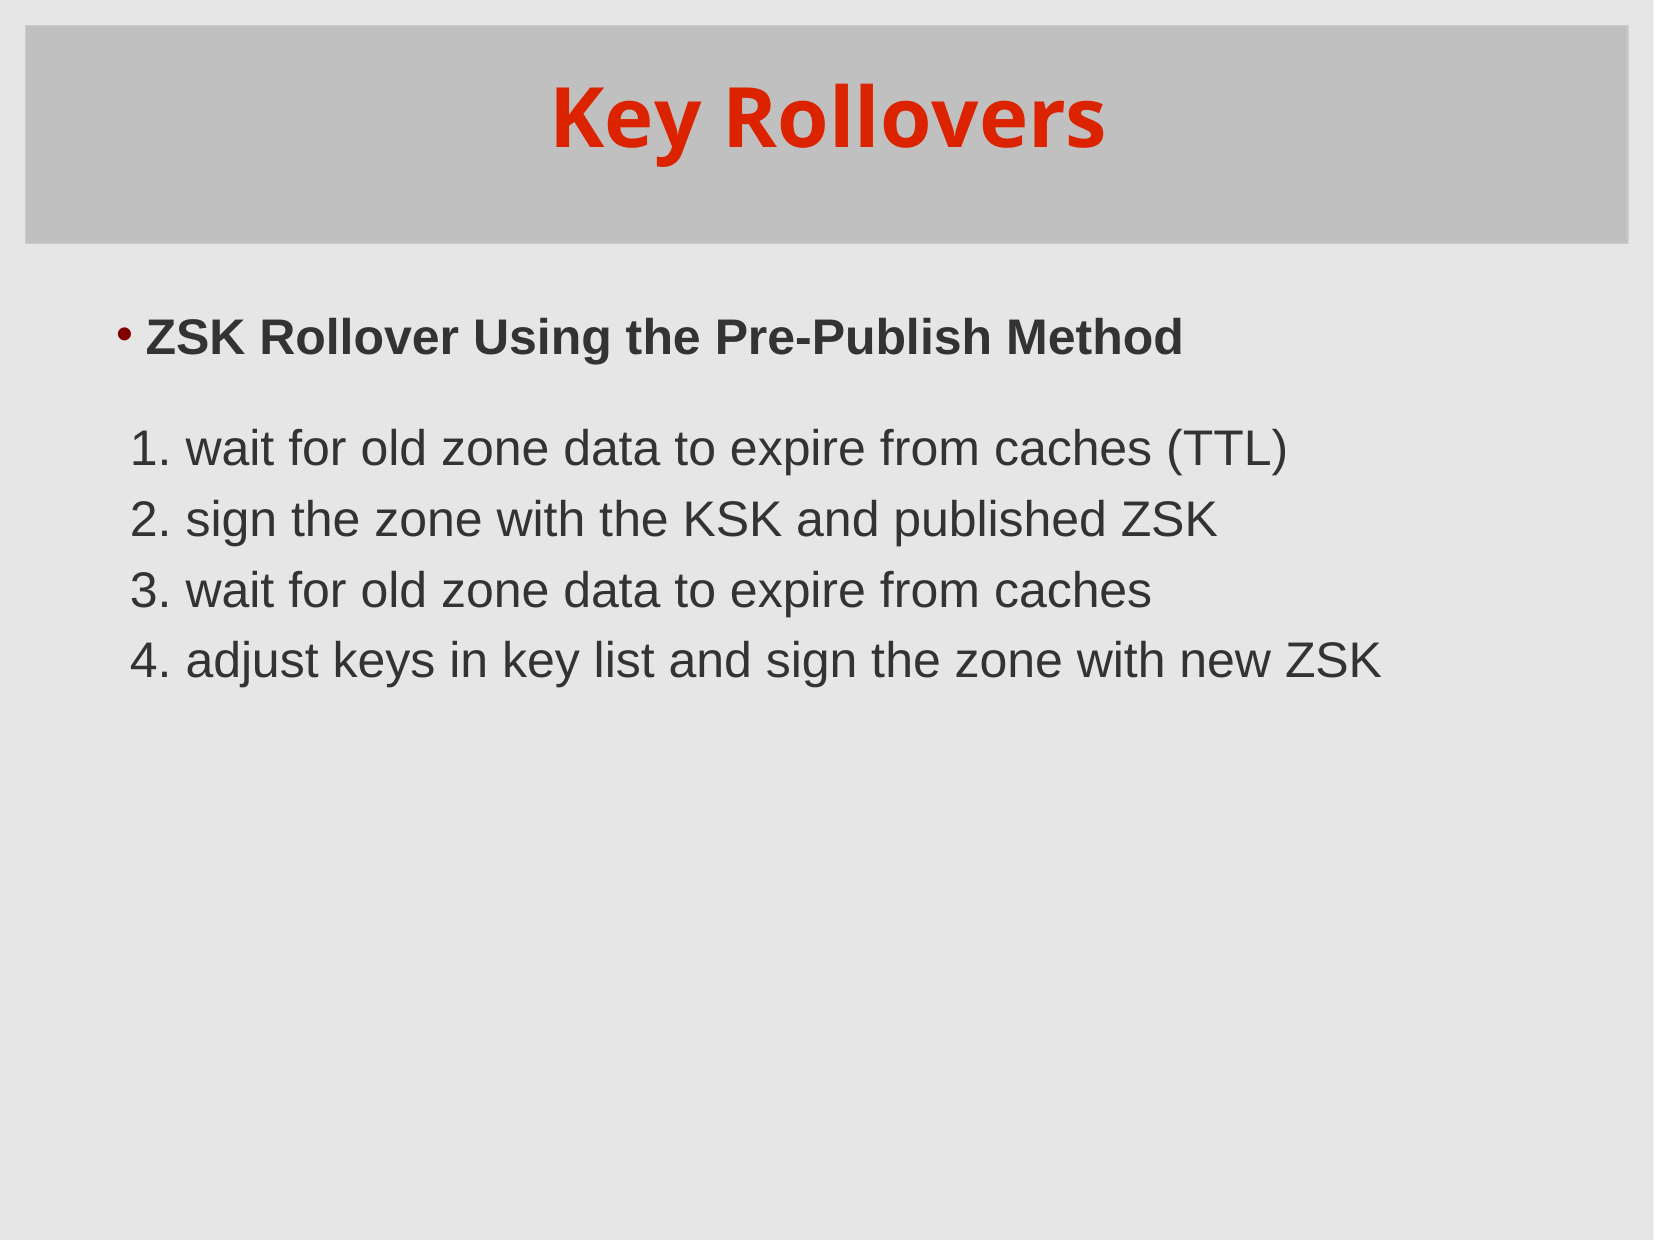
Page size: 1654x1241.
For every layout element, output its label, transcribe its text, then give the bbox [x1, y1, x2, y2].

list ZSK Rollover Using the Pre-Publish Method 1. wait for old zone data to expire from caches (TTL) 2. sign the zone with the KSK and published ZSK 3. wait for old zone data to expire from caches 4. adjust keys in key list and sign the zone with new ZSK [71, 302, 1591, 1099]
title Key Rollovers [29, 53, 1628, 177]
